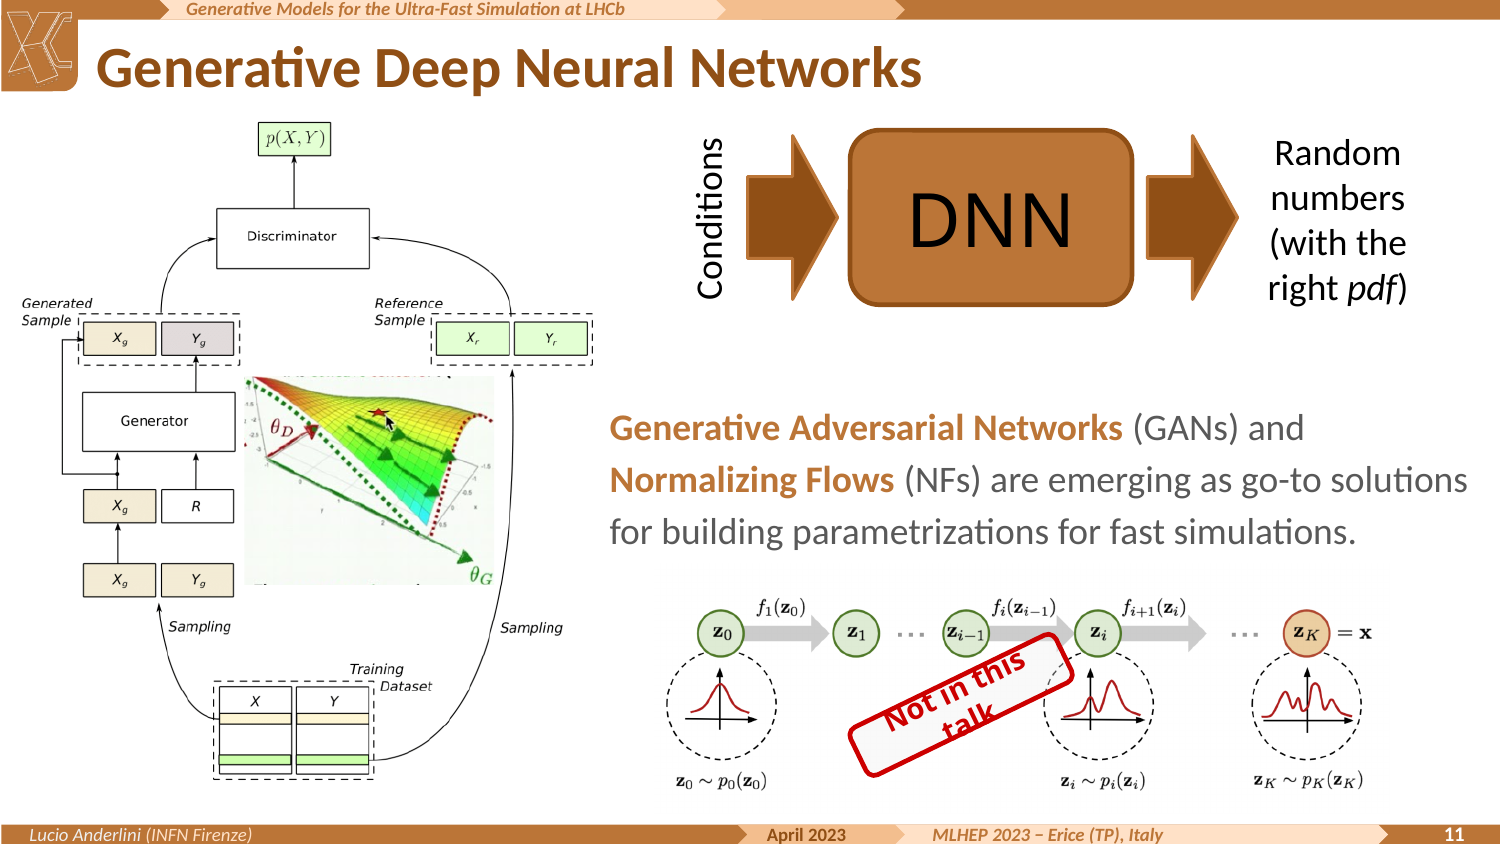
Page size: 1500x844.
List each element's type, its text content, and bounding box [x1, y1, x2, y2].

text_box Not in this talk [849, 634, 1073, 776]
picture [7, 114, 610, 796]
text_box Random numbers (with the right pdf) [1223, 112, 1453, 323]
slide_number <number> [1389, 801, 1480, 844]
text_box DNN [850, 130, 1132, 305]
text_box Conditions [669, 103, 745, 334]
text_box [1147, 135, 1223, 300]
list Generative Adversarial Networks (GANs) and Normalizing Flows (NFs) are emerging as go-to solutions for building parametrizations for fast simulations. [594, 381, 1490, 573]
title Generative Deep Neural Networks [81, 14, 1480, 109]
text_box [747, 135, 838, 300]
picture [654, 573, 1390, 814]
